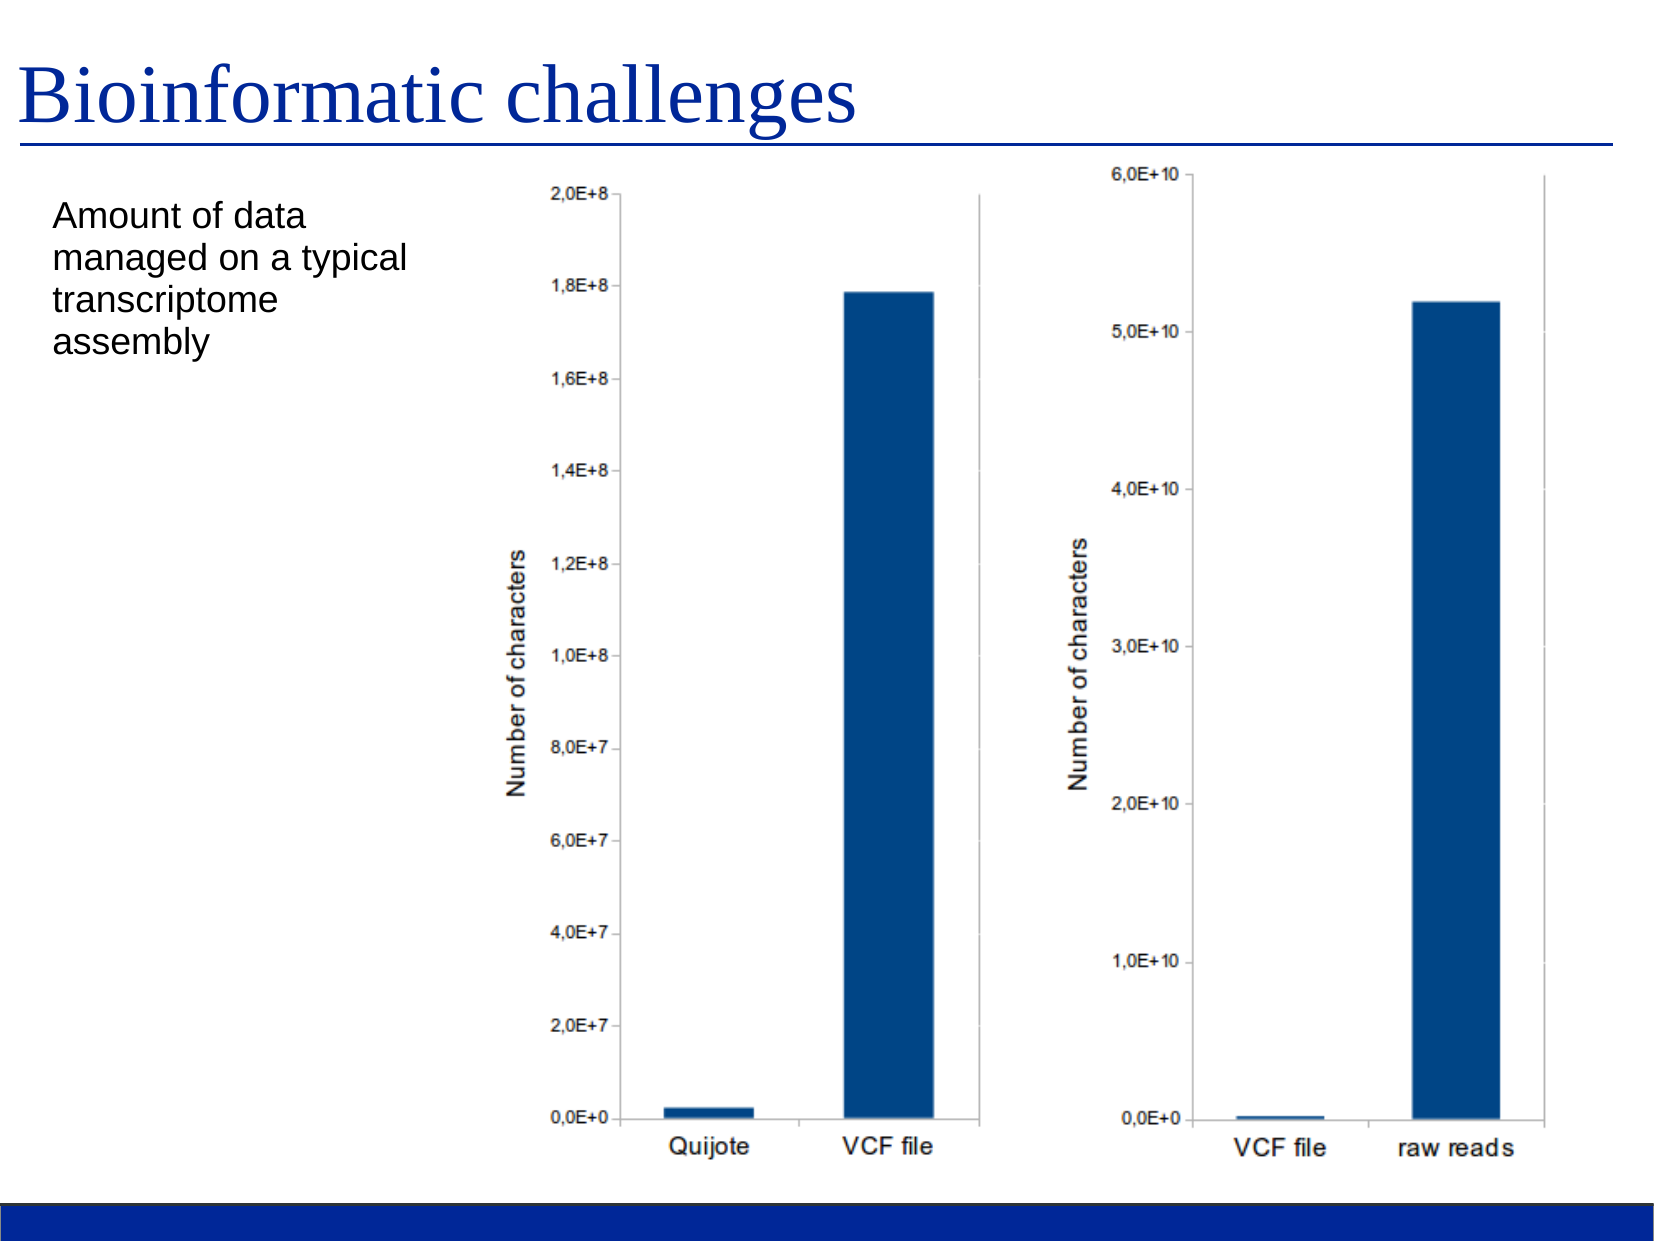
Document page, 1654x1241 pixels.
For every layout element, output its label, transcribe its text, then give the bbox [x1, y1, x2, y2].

text_box Amount of data managed on a typical transcriptome assembly [37, 187, 451, 371]
picture [1050, 149, 1554, 1175]
title Bioinformatic challenges [17, 0, 1589, 198]
picture [487, 151, 992, 1163]
